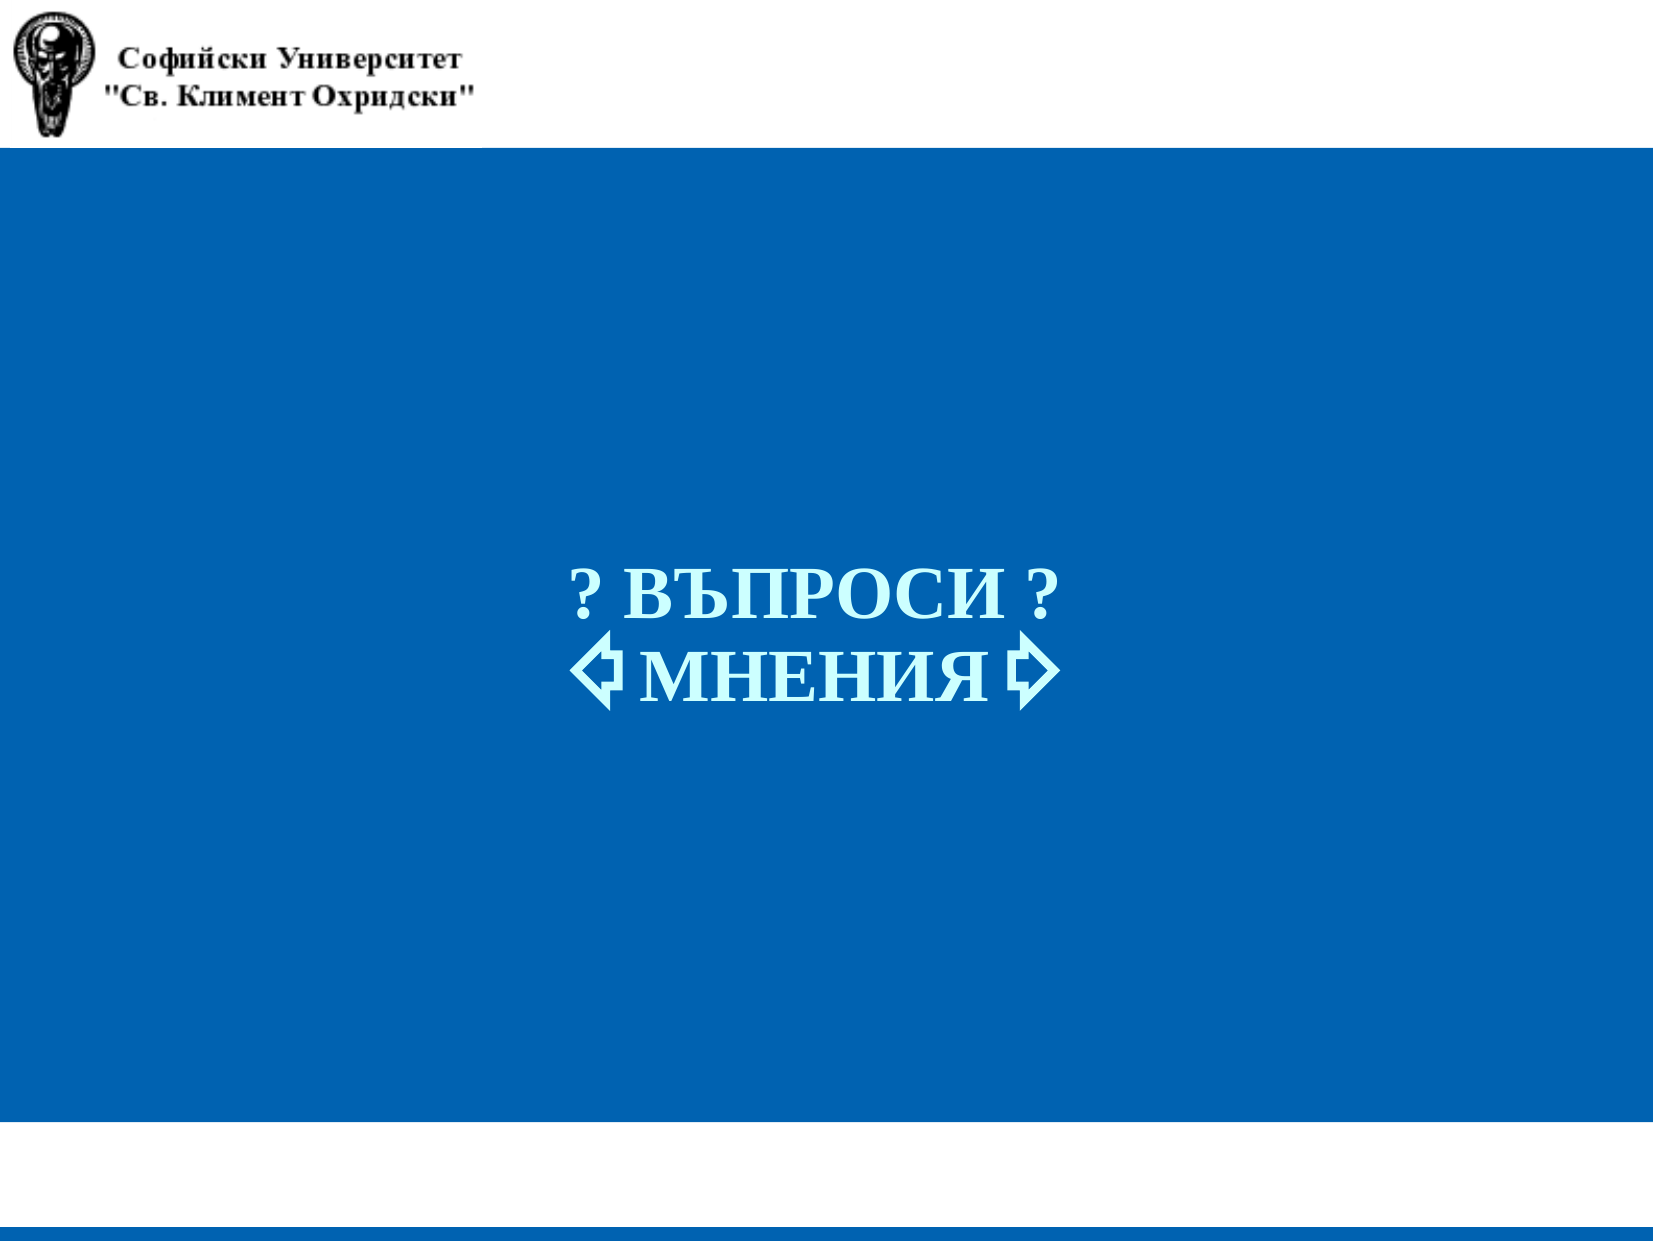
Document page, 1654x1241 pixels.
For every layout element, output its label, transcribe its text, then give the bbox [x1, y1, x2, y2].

text_box ? ВЪПРОСИ ? ⇦МНЕНИЯ⇨ [0, 147, 1653, 1123]
picture [10, 0, 482, 148]
